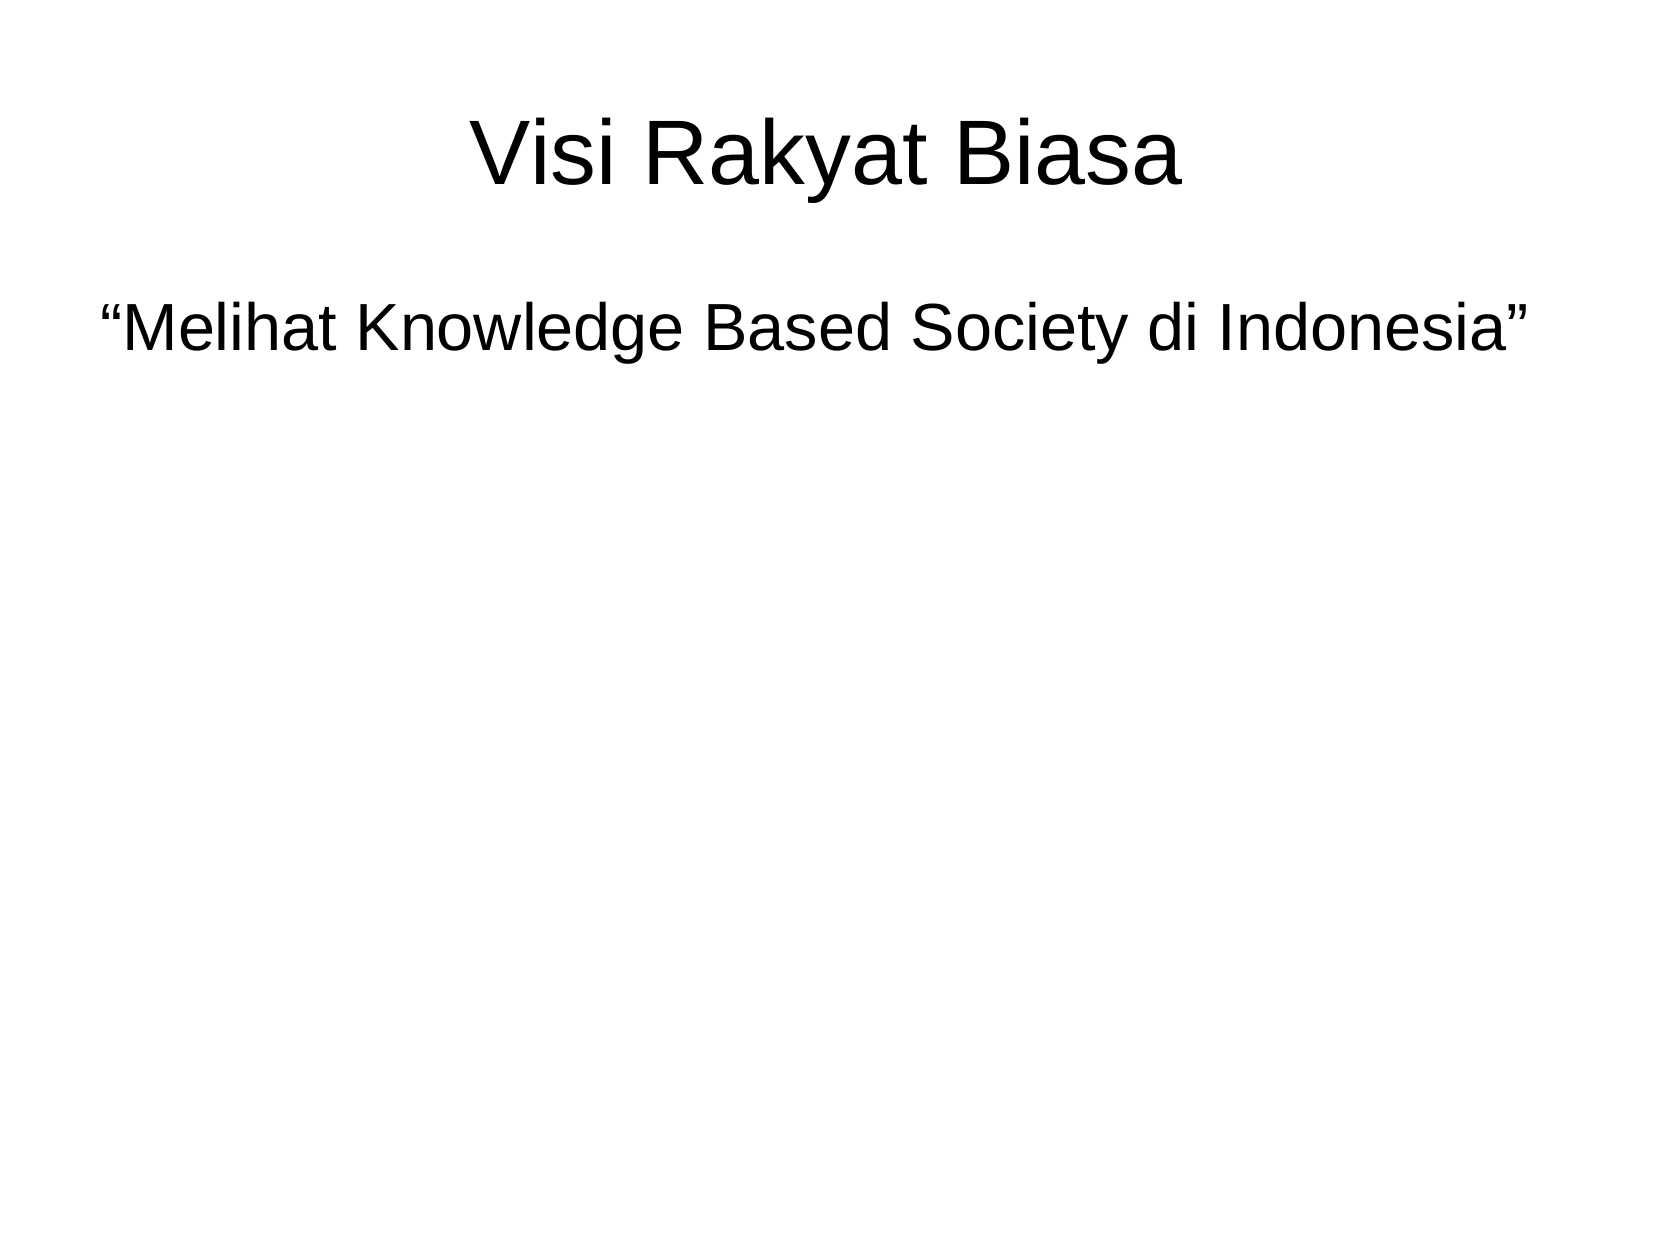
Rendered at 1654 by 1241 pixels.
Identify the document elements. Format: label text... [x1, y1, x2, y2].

list “Melihat Knowledge Based Society di Indonesia” [82, 290, 1571, 1094]
title Visi Rakyat Biasa [82, 56, 1571, 250]
